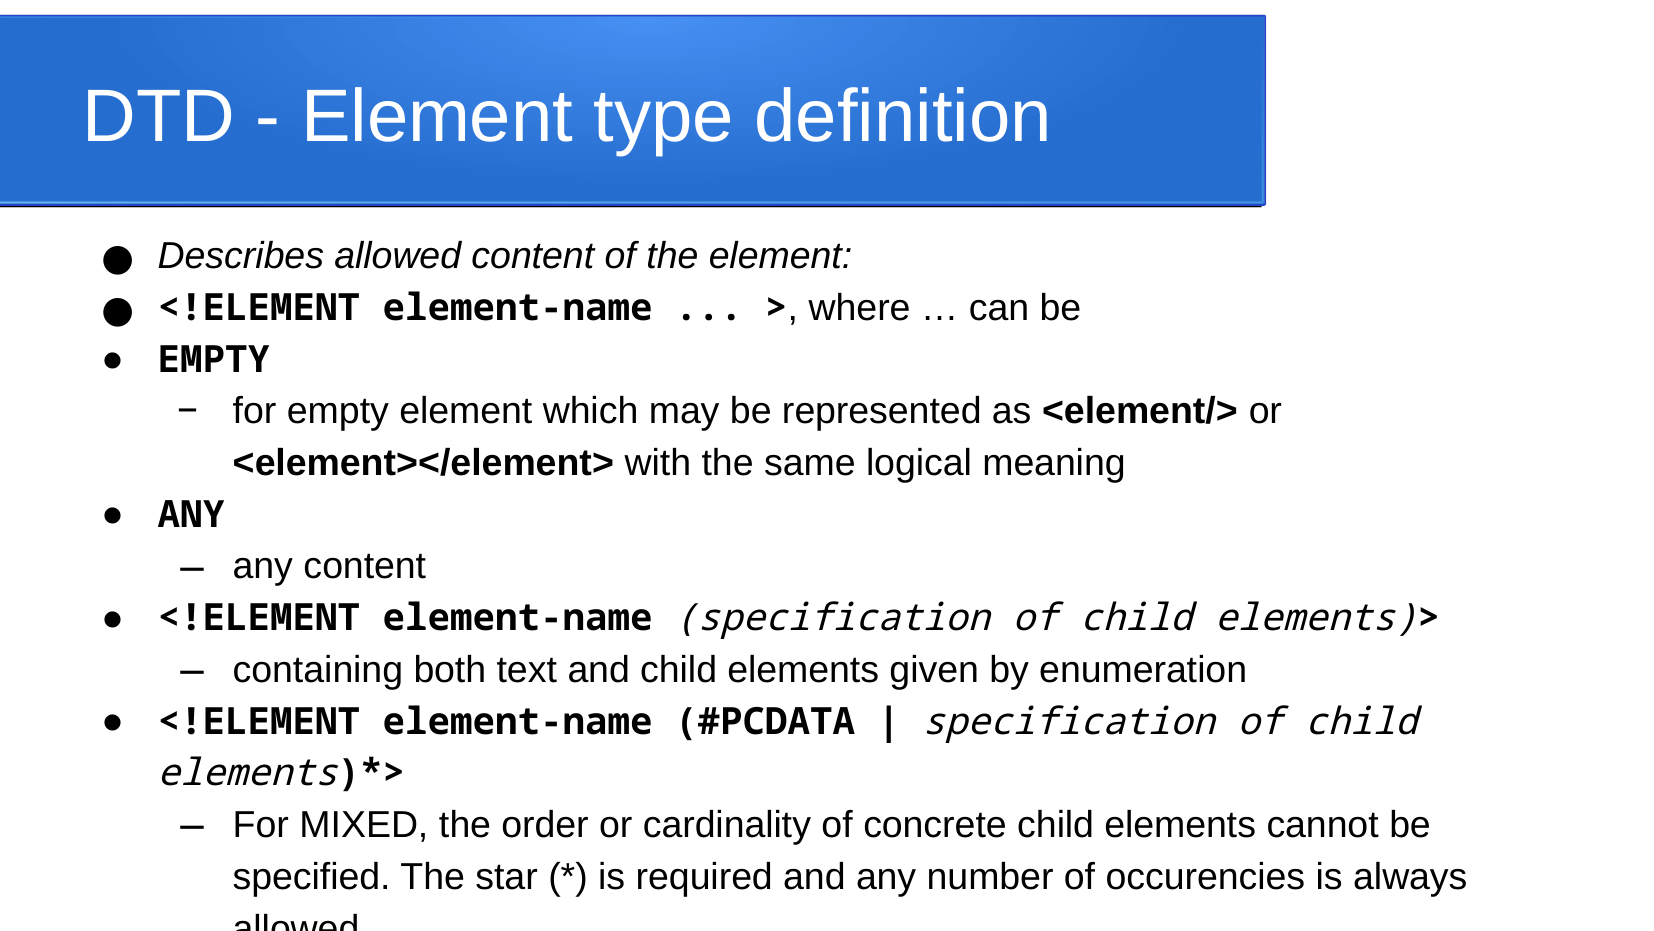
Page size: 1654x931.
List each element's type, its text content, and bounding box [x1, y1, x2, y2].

picture [0, 13, 1269, 211]
text_box Describes allowed content of the element: <!ELEMENT element-name ... >, where …​ can be EMPTY for empty element which may be represented as <element/> or <element></element> with the same logical meaning ANY any content <!ELEMENT element-name (specification of child elements)> containing both text and child elements given by enumeration <!ELEMENT element-name (#PCDATA | specification of child elements)*> For MIXED, the order or cardinality of concrete child elements cannot be specified. The star (*) is required and any number of occurencies is always allowed. [82, 224, 1571, 905]
text_box DTD - Element type definition [82, 35, 1235, 189]
